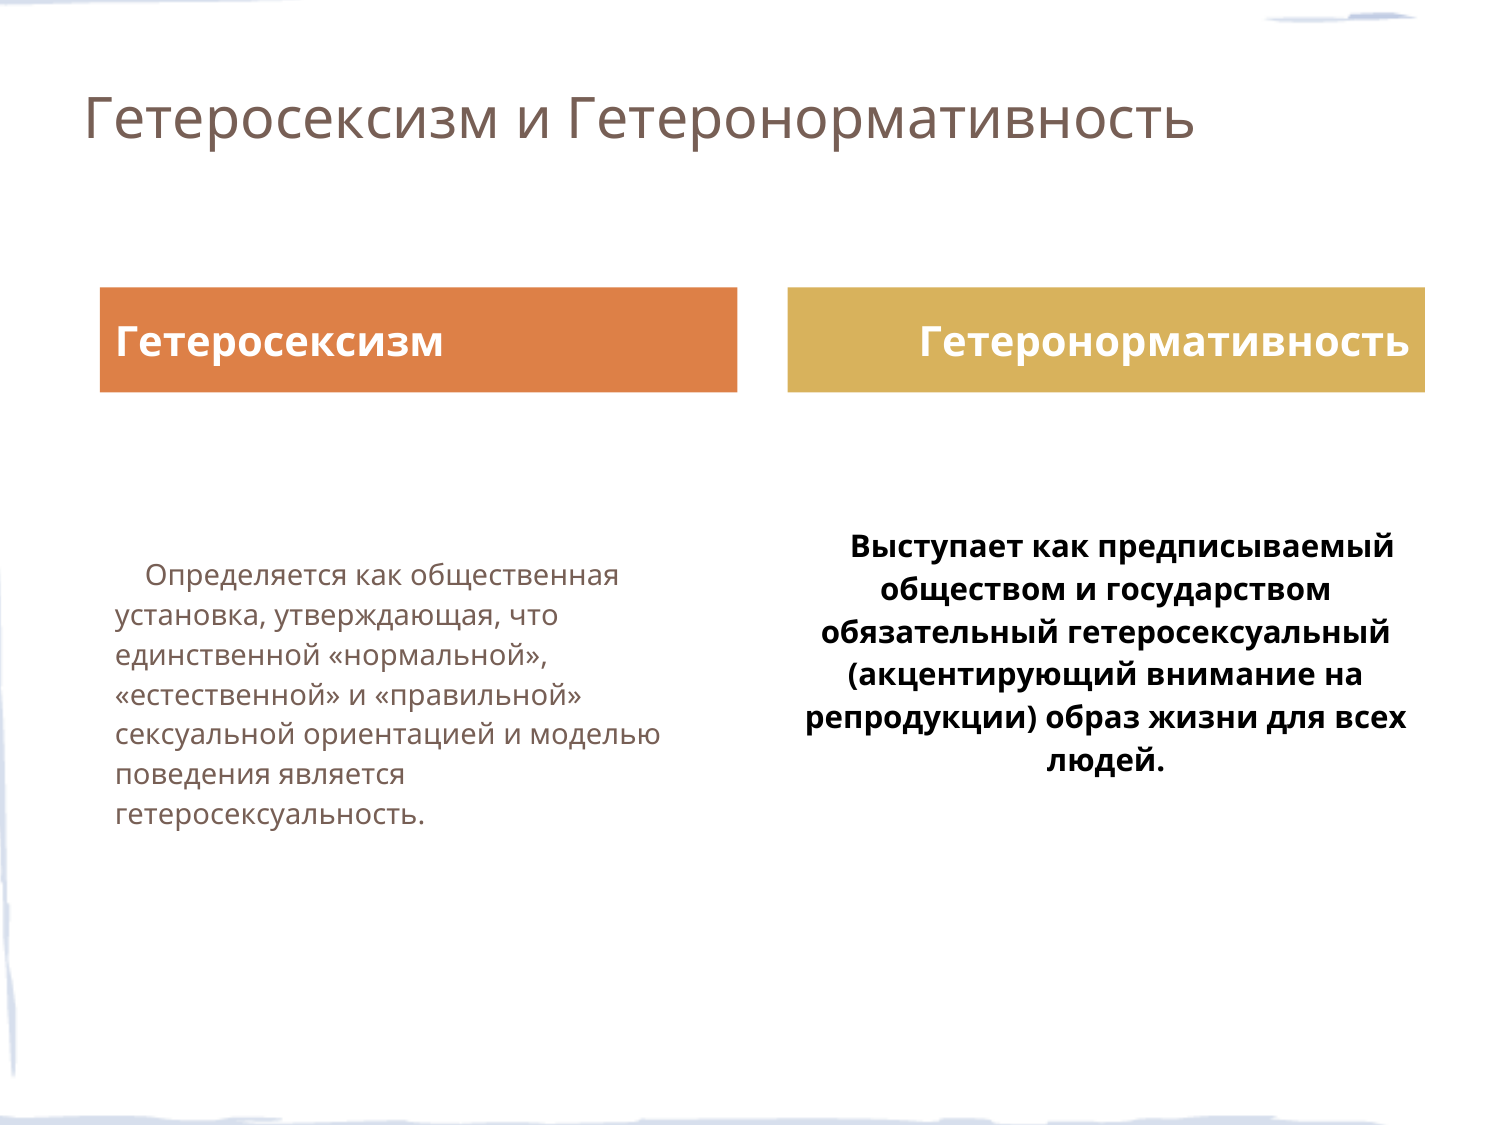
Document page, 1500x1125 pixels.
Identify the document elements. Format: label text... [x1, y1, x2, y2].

picture [0, 0, 1500, 1125]
list Определяется как общественная установка, утверждающая, что единственной «нормальной», «естественной» и «правильной» сексуальной ориентацией и моделью поведения является гетеросексуальность. [99, 399, 738, 988]
list Выступает как предписываемый обществом и государством обязательный гетеросексуальный (акцентирующий внимание на репродукции) образ жизни для всех людей. [787, 399, 1425, 988]
list Гетеросексизм [99, 287, 738, 393]
list Гетеронормативность [787, 287, 1425, 393]
title Гетеросексизм и Гетеронормативность [68, 44, 1407, 188]
